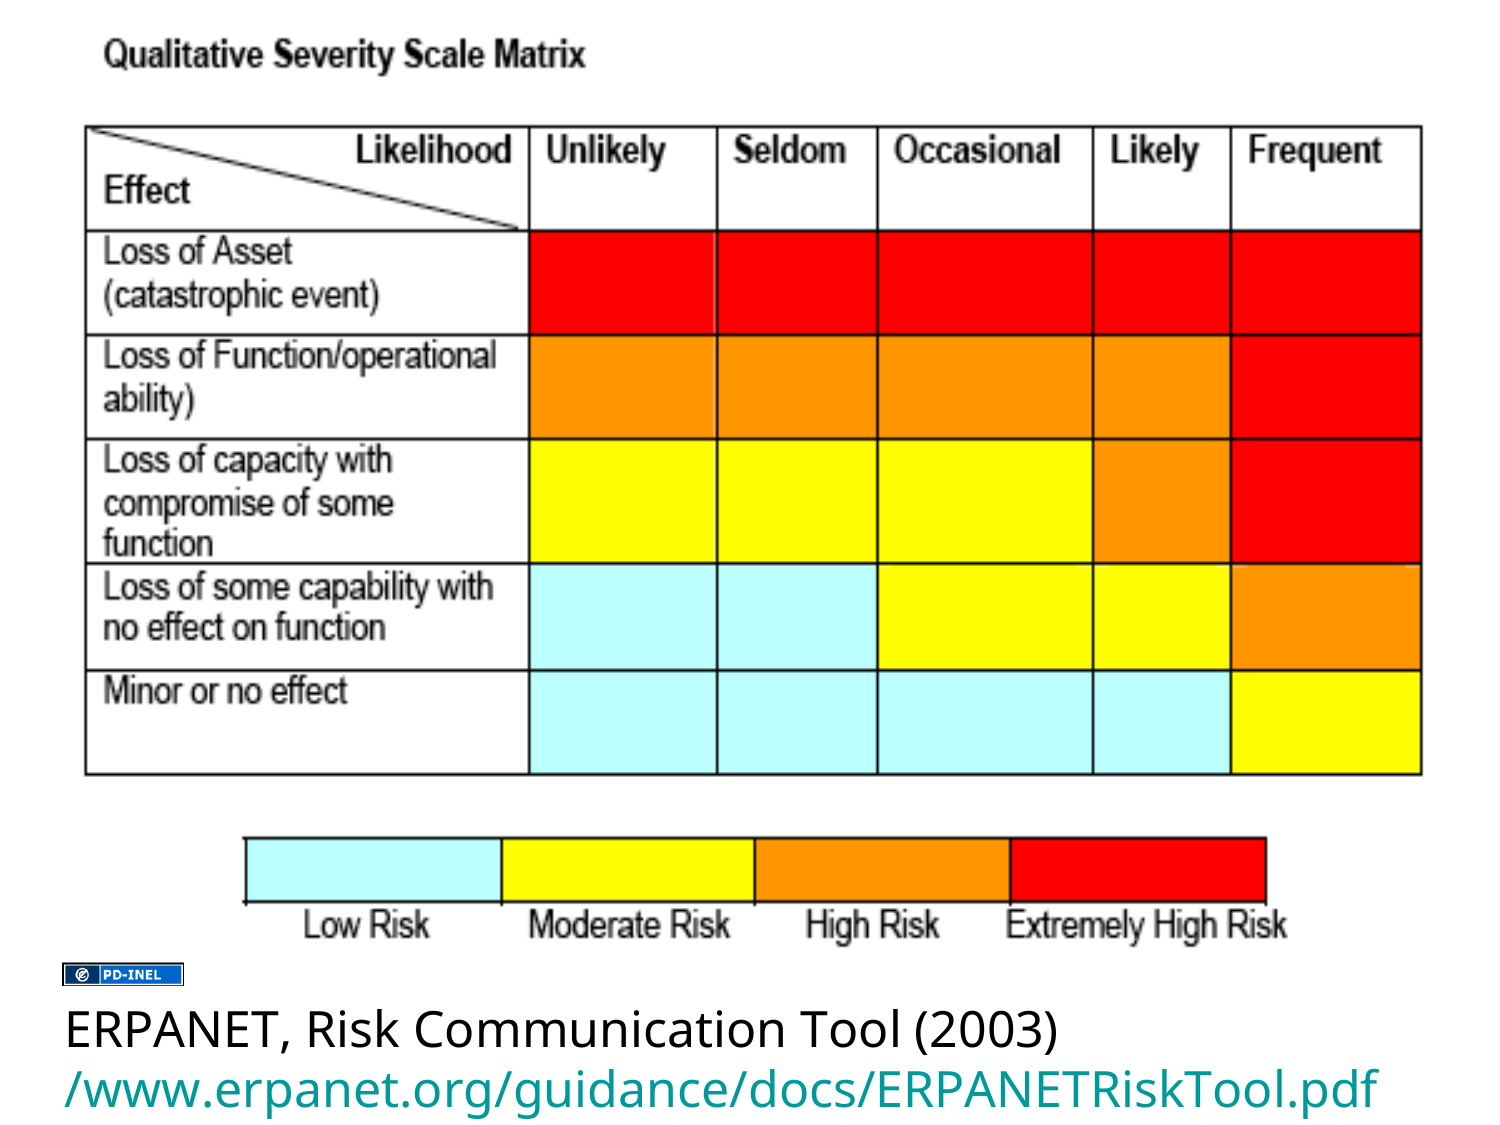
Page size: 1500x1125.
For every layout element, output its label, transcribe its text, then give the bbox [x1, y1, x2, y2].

text_box ERPANET, Risk Communication Tool (2003) /www.erpanet.org/guidance/docs/ERPANETRiskTool.pdf [49, 990, 1500, 1125]
picture [0, 0, 1500, 988]
